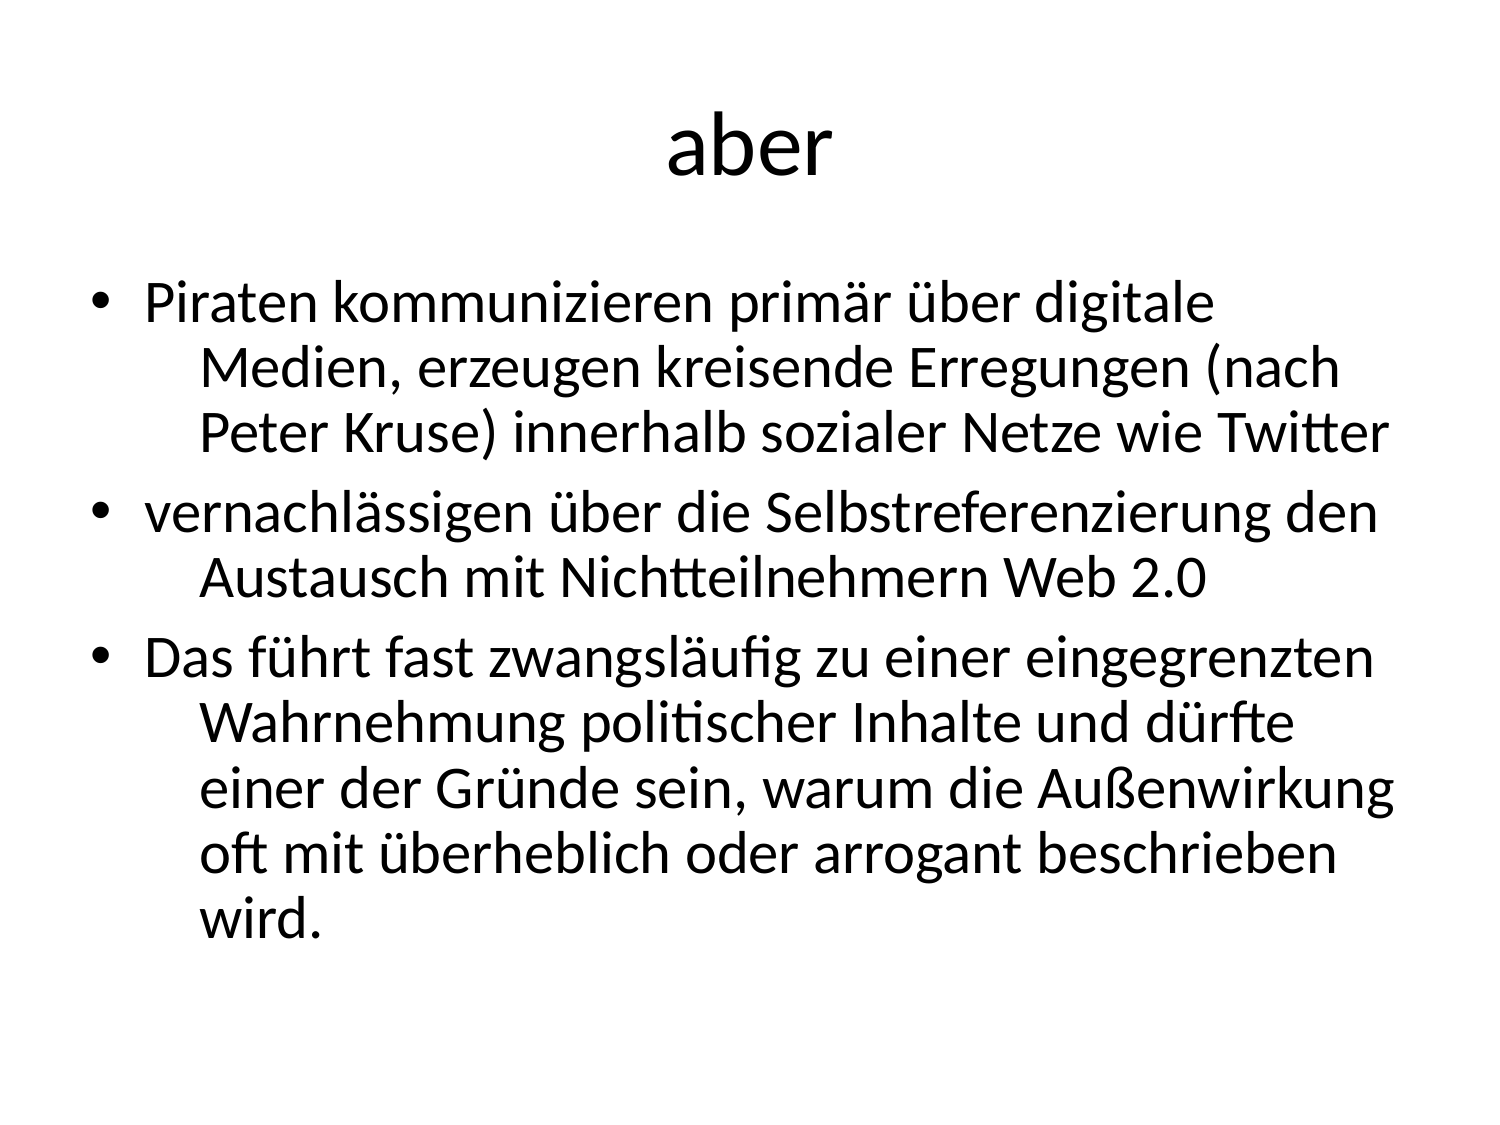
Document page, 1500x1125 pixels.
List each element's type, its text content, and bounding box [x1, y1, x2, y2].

list Piraten kommunizieren primär über digitale Medien, erzeugen kreisende Erregungen (nach Peter Kruse) innerhalb sozialer Netze wie Twitter vernachlässigen über die Selbstreferenzierung den Austausch mit Nichtteilnehmern Web 2.0 Das führt fast zwangsläufig zu einer eingegrenzten Wahrnehmung politischer Inhalte und dürfte einer der Gründe sein, warum die Außenwirkung oft mit überheblich oder arrogant beschrieben wird. [75, 262, 1426, 1005]
title aber [75, 45, 1426, 233]
